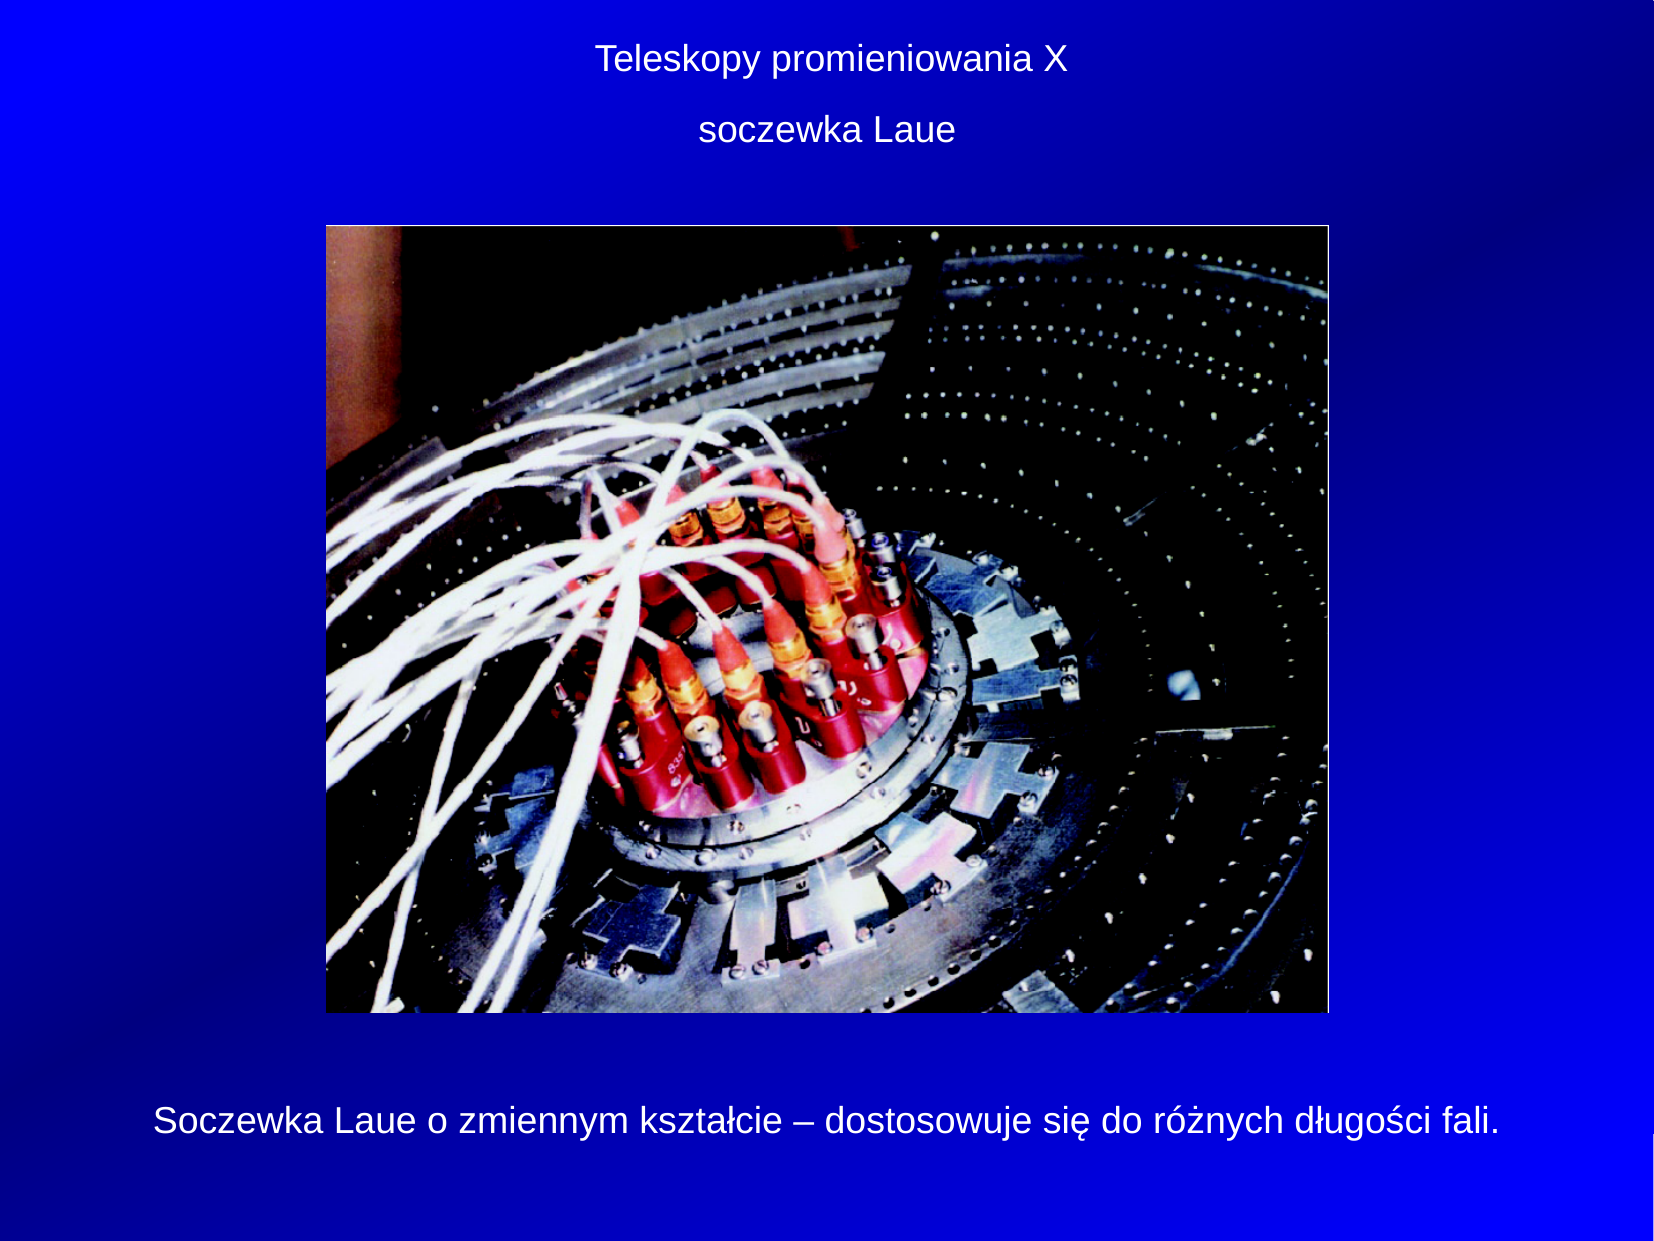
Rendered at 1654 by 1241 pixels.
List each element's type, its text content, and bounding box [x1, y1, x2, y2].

picture [326, 225, 1329, 1013]
text_box soczewka Laue [683, 101, 972, 159]
text_box Teleskopy promieniowania X [579, 29, 1084, 87]
text_box Soczewka Laue o zmiennym kształcie – dostosowuje się do różnych długości fali. [138, 1092, 1516, 1150]
